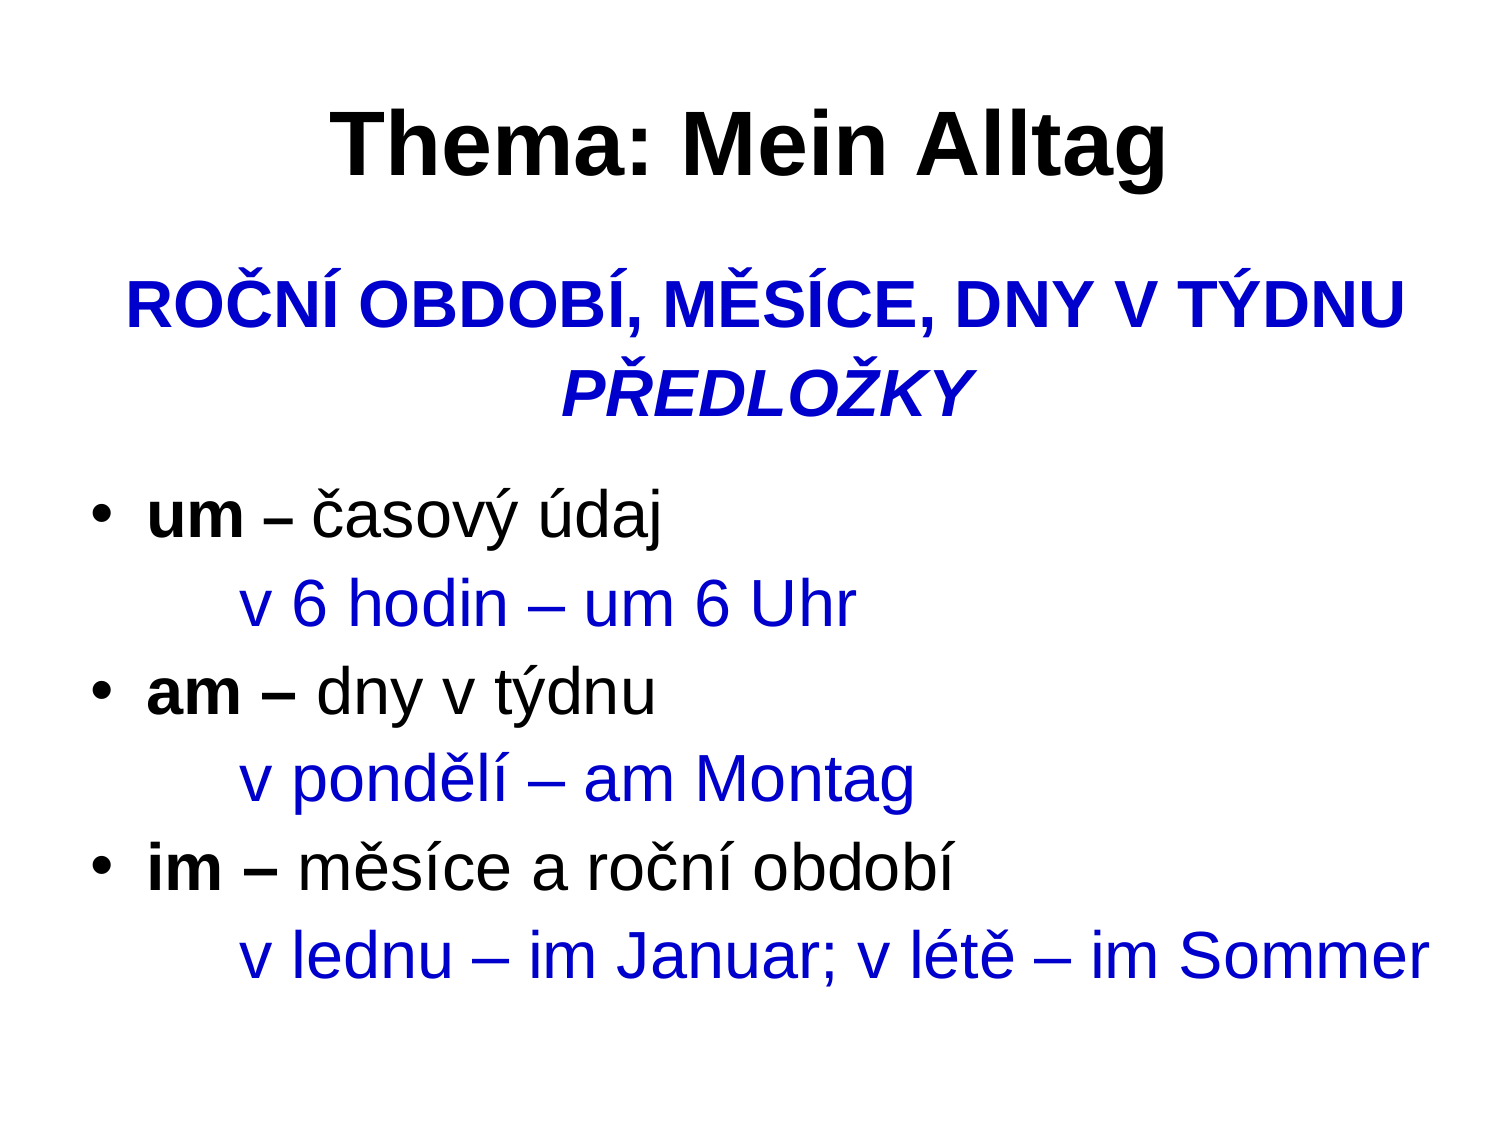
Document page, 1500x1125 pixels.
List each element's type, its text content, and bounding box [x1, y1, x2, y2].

list ROČNÍ OBDOBÍ, MĚSÍCE, DNY V TÝDNU PŘEDLOŽKY um – časový údaj v 6 hodin – um 6 Uhr am – dny v týdnu v pondělí – am Montag im – měsíce a roční období v lednu – im Januar; v létě – im Sommer [74, 262, 1459, 1090]
title Thema: Mein Alltag [75, 45, 1426, 233]
